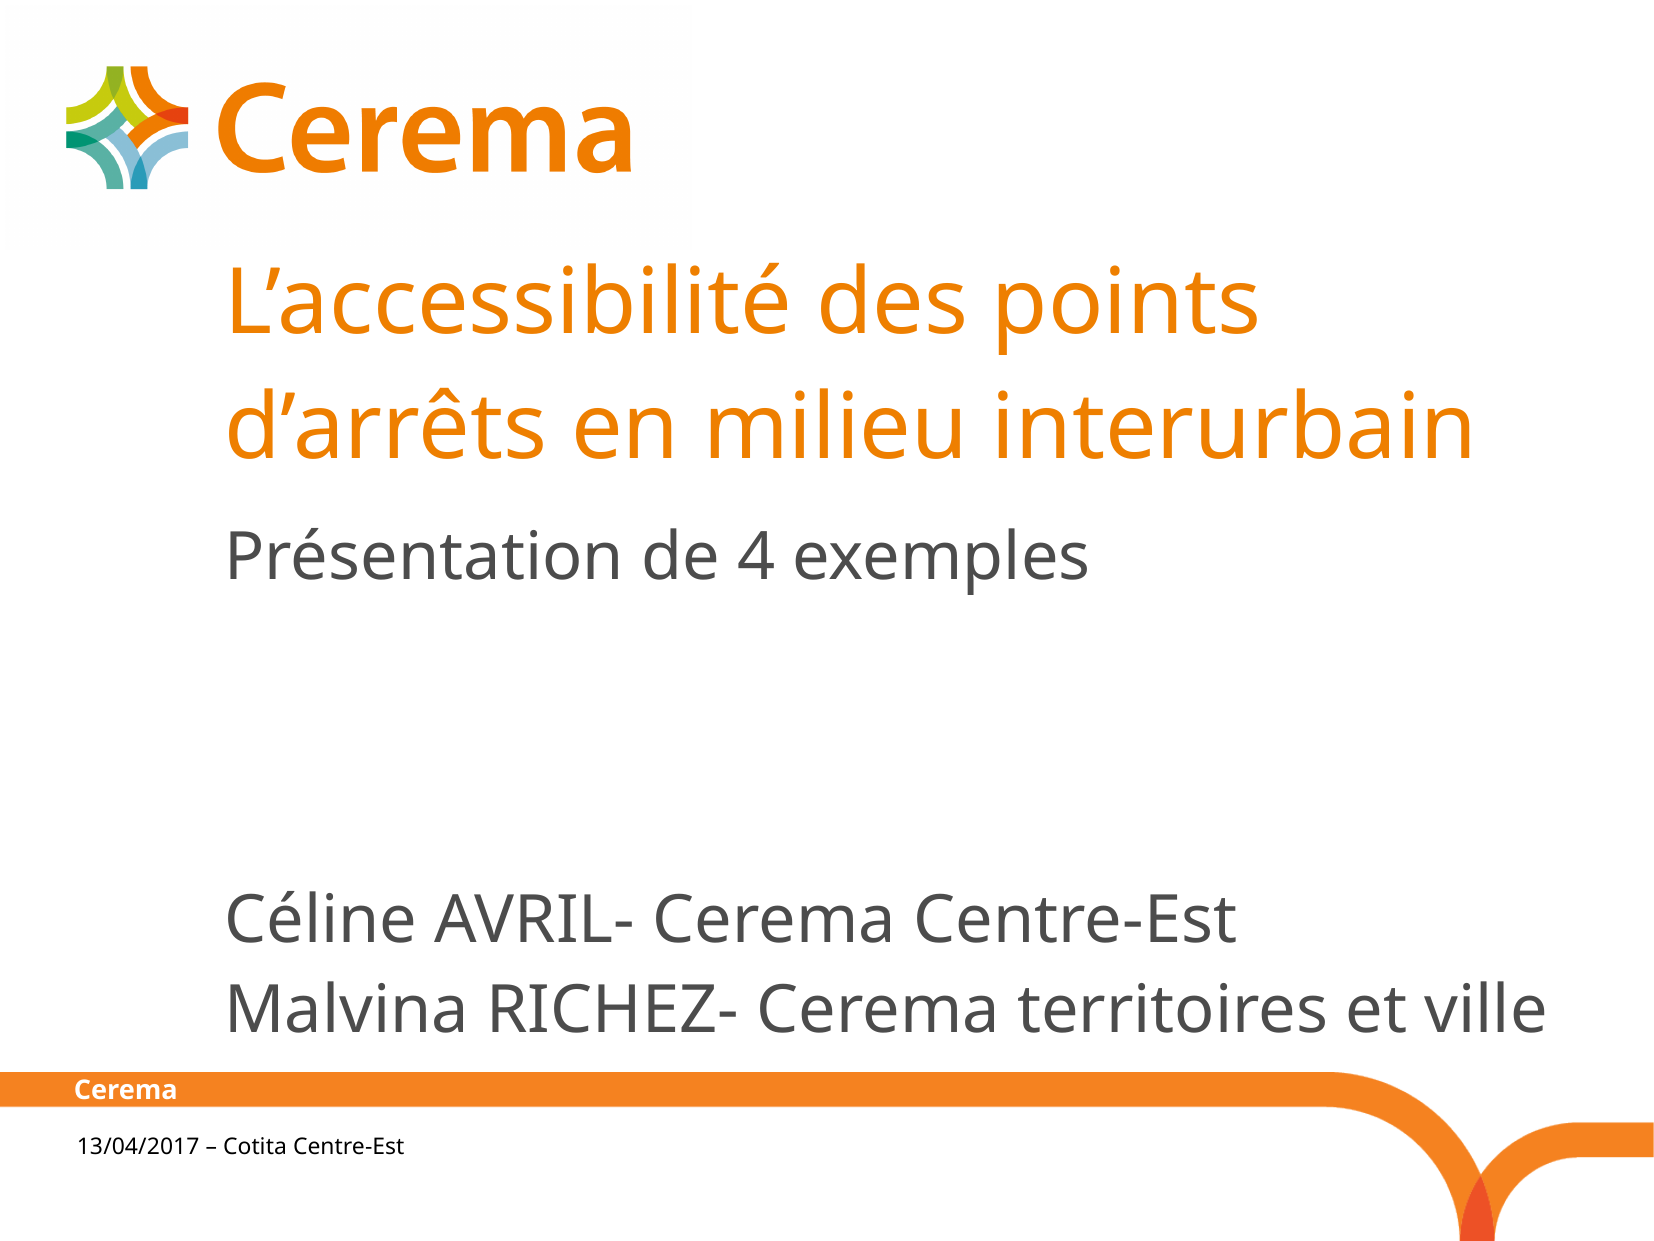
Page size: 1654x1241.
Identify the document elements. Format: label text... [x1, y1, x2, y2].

picture [0, 1072, 1654, 1241]
list Présentation de 4 exemples Céline AVRIL- Cerema Centre-Est Malvina RICHEZ- Cerema territoires et ville [153, 507, 1583, 1228]
title L’accessibilité des points d’arrêts en milieu interurbain [188, 249, 1595, 472]
picture [5, 5, 692, 250]
